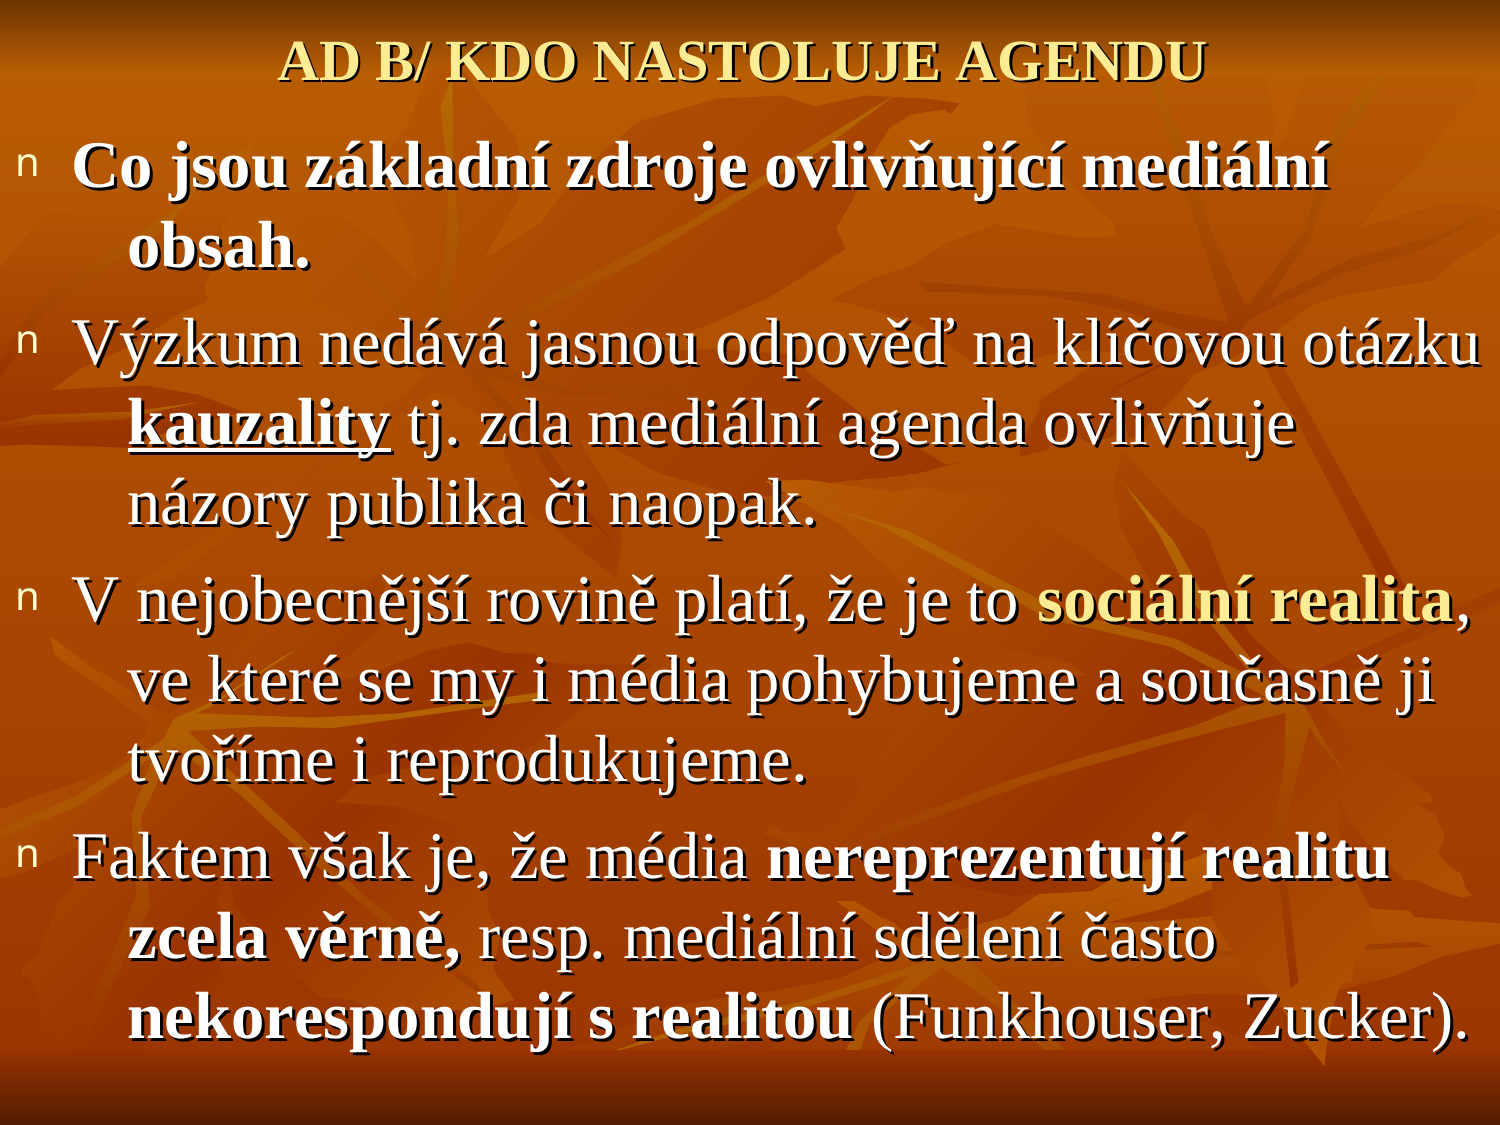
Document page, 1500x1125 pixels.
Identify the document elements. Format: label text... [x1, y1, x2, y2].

title AD B/ KDO NASTOLUJE AGENDU [0, 0, 1500, 113]
list Co jsou základní zdroje ovlivňující mediální obsah. Výzkum nedává jasnou odpověď na klíčovou otázku kauzality tj. zda mediální agenda ovlivňuje názory publika či naopak. V nejobecnější rovině platí, že je to sociální realita, ve které se my i média pohybujeme a současně ji tvoříme i reprodukujeme. Faktem však je, že média nereprezentují realitu zcela věrně, resp. mediální sdělení často nekorespondují s realitou (Funkhouser, Zucker). [0, 113, 1500, 1125]
